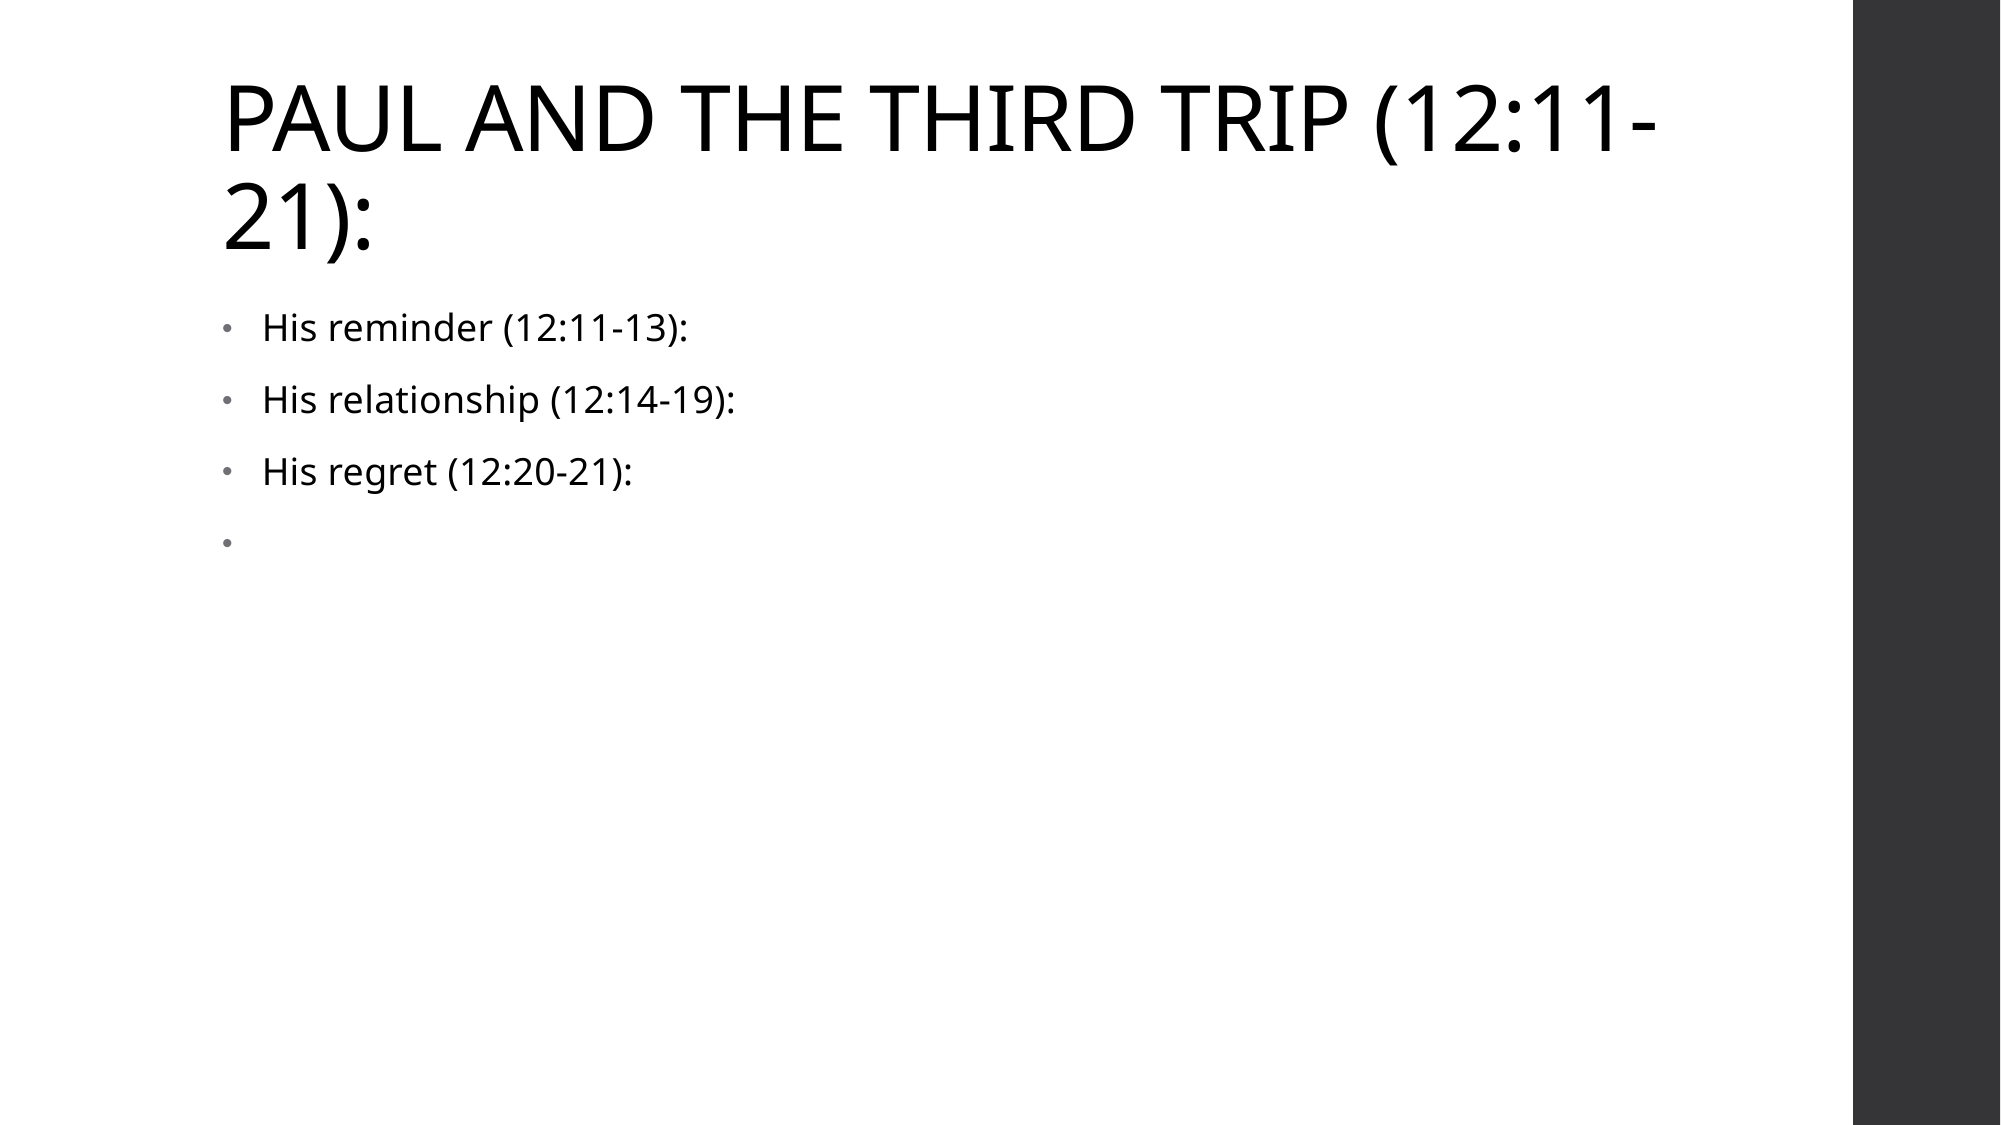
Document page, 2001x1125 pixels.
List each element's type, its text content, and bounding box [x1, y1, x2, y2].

list His reminder (12:11-13): His relationship (12:14-19): His regret (12:20-21): [206, 299, 1617, 1014]
title PAUL AND THE THIRD TRIP (12:11-21): [206, 60, 1797, 278]
